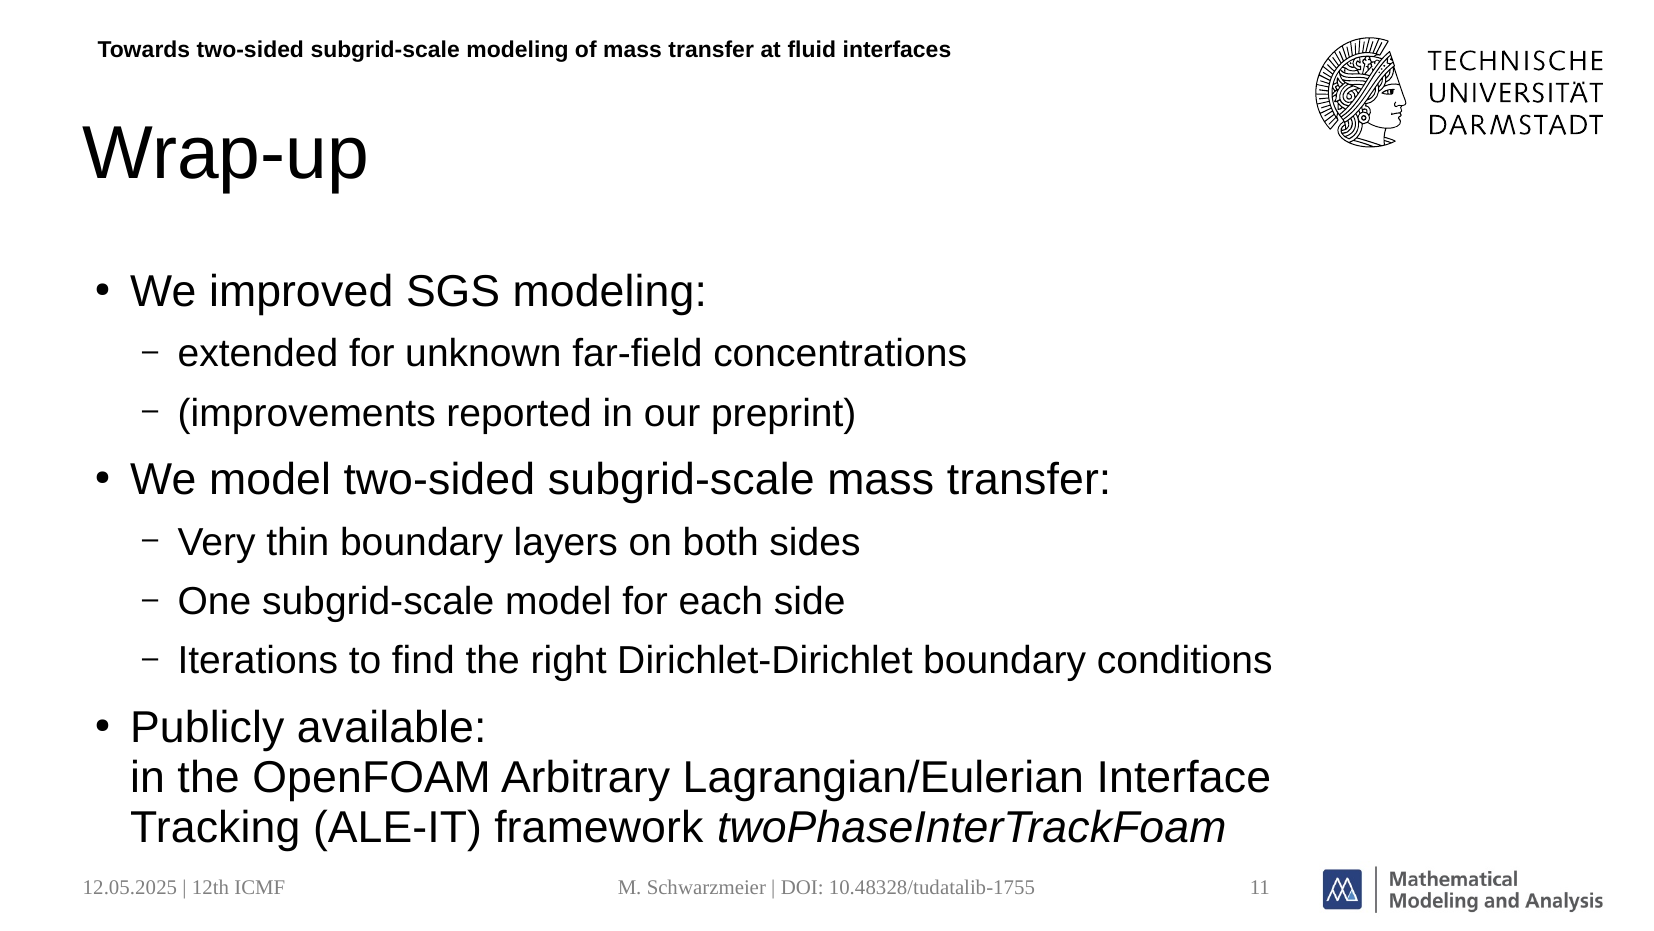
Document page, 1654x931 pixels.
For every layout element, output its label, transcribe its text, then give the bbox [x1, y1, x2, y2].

title Wrap-up [82, 69, 1270, 237]
picture [1299, 861, 1626, 918]
list We improved SGS modeling: extended for unknown far-field concentrations (improvements reported in our preprint) We model two-sided subgrid-scale mass transfer: Very thin boundary layers on both sides One subgrid-scale model for each side Iterations to find the right Dirichlet-Dirichlet boundary conditions Publicly available: in the OpenFOAM Arbitrary Lagrangian/Eulerian Interface Tracking (ALE-IT) framework twoPhaseInterTrackFoam [82, 265, 1571, 857]
